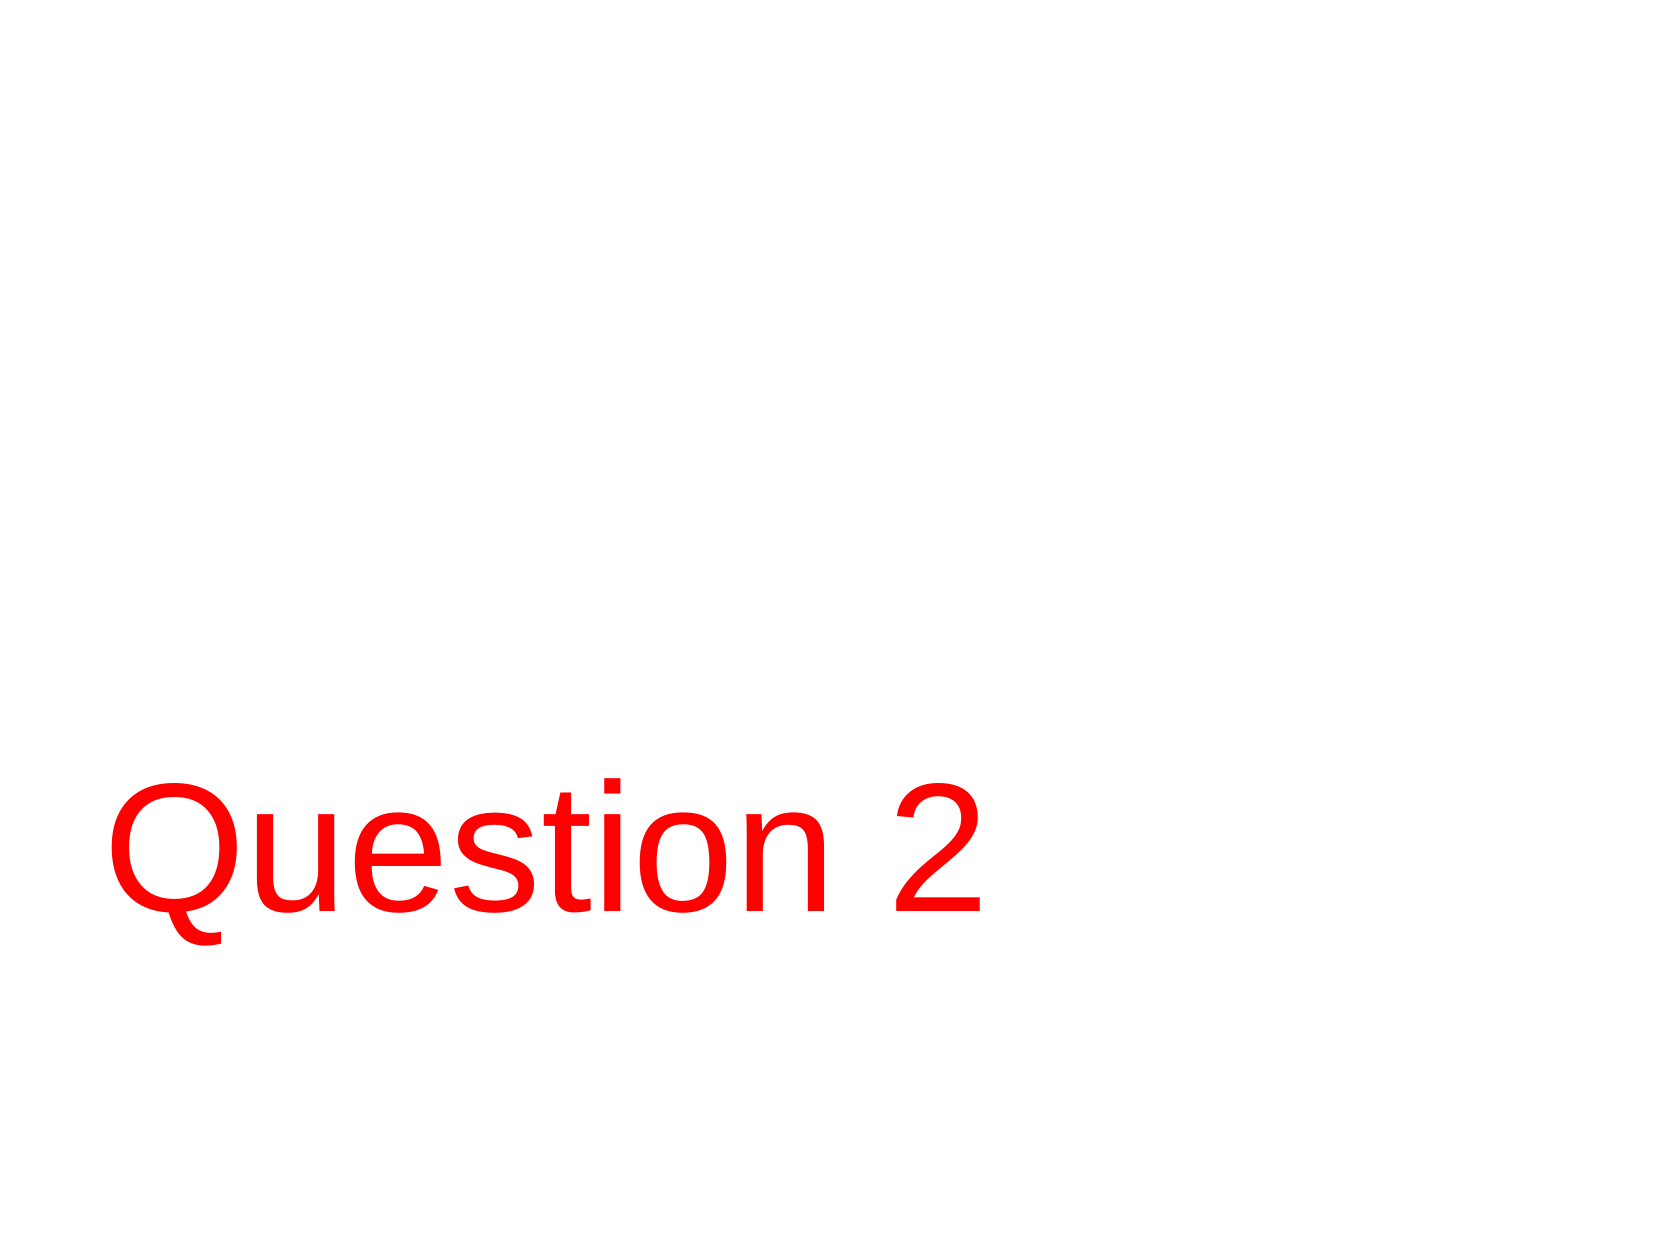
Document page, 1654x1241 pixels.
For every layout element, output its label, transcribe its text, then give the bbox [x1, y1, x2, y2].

text_box Question 2 [88, 738, 1241, 958]
